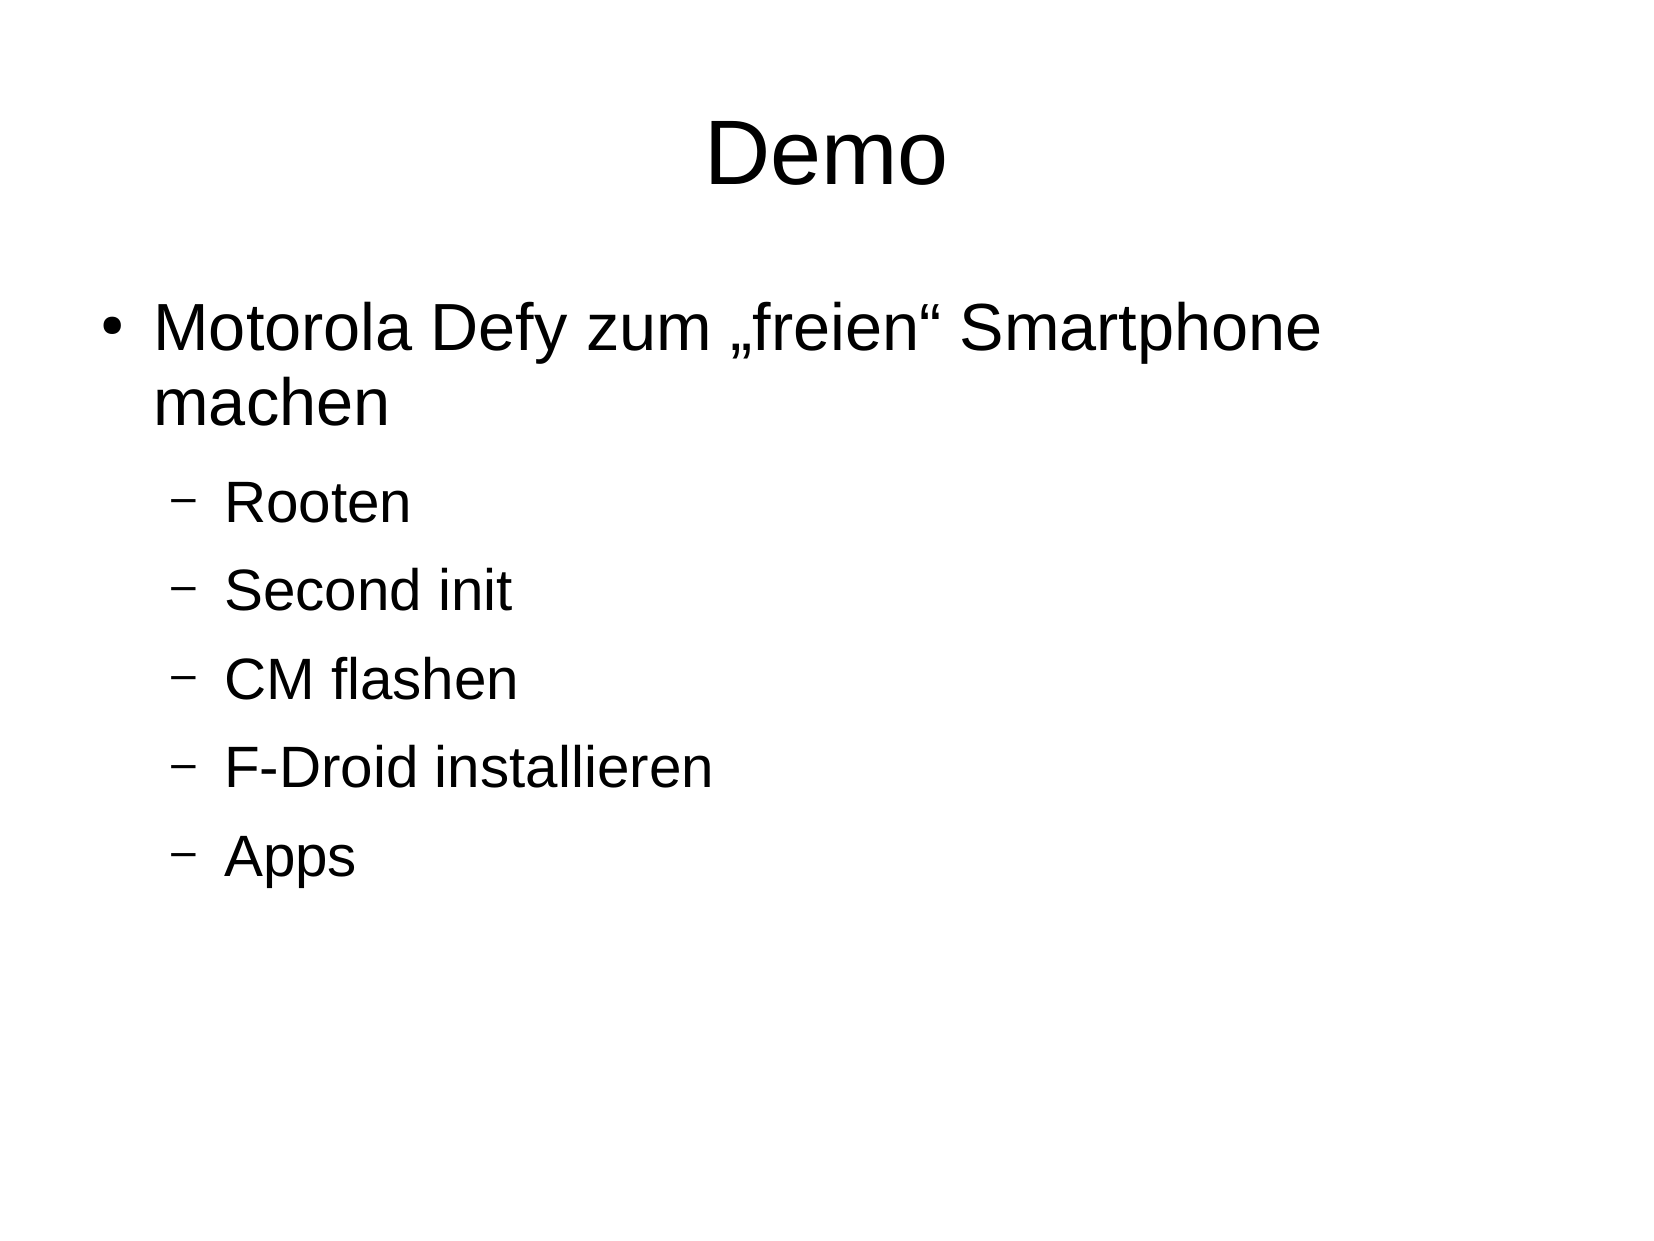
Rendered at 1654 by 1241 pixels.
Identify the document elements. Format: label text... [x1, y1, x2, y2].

title Demo [82, 49, 1571, 257]
list Motorola Defy zum „freien“ Smartphone machen Rooten Second init CM flashen F-Droid installieren Apps [82, 290, 1538, 1010]
